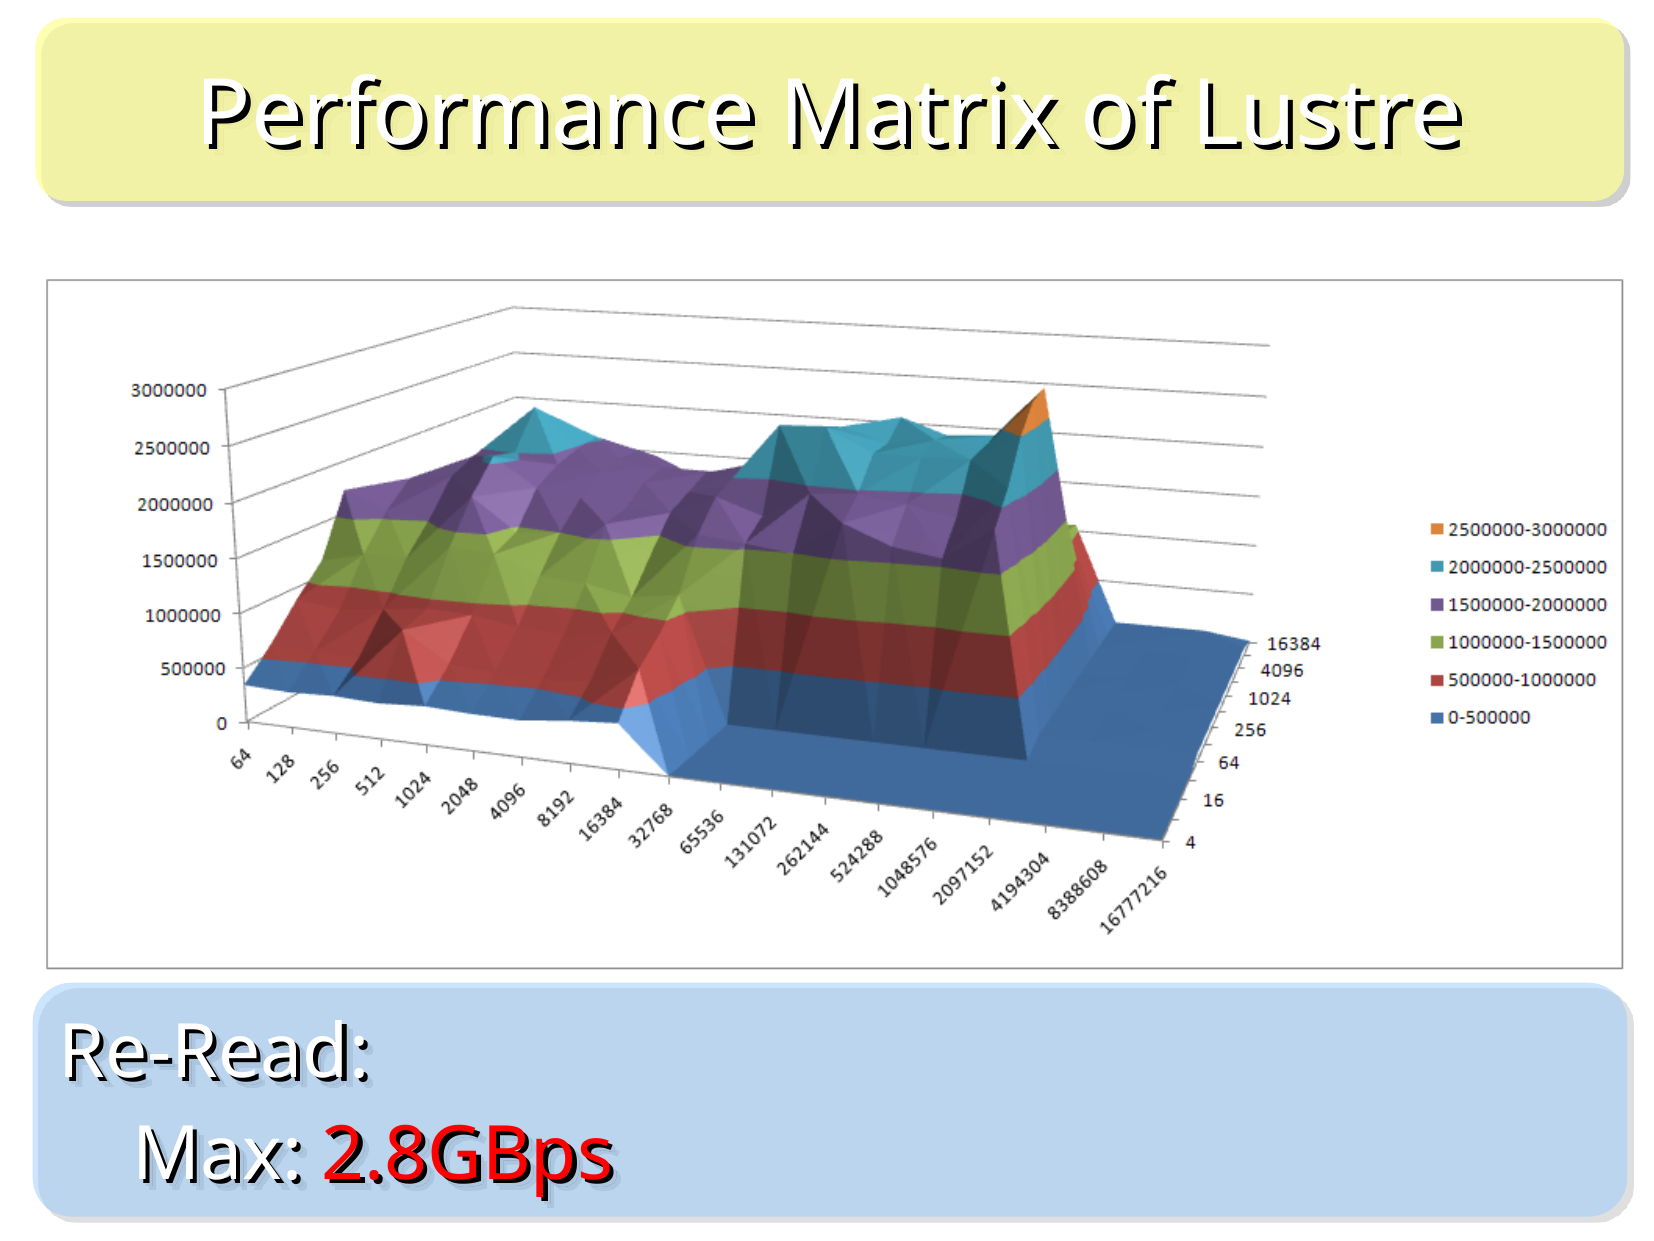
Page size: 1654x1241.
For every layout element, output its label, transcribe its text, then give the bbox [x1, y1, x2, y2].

picture [45, 278, 1625, 972]
text_box Re-Read: Max: 2.8GBps [32, 982, 1628, 1217]
text_box Performance Matrix of Lustre [35, 17, 1625, 201]
